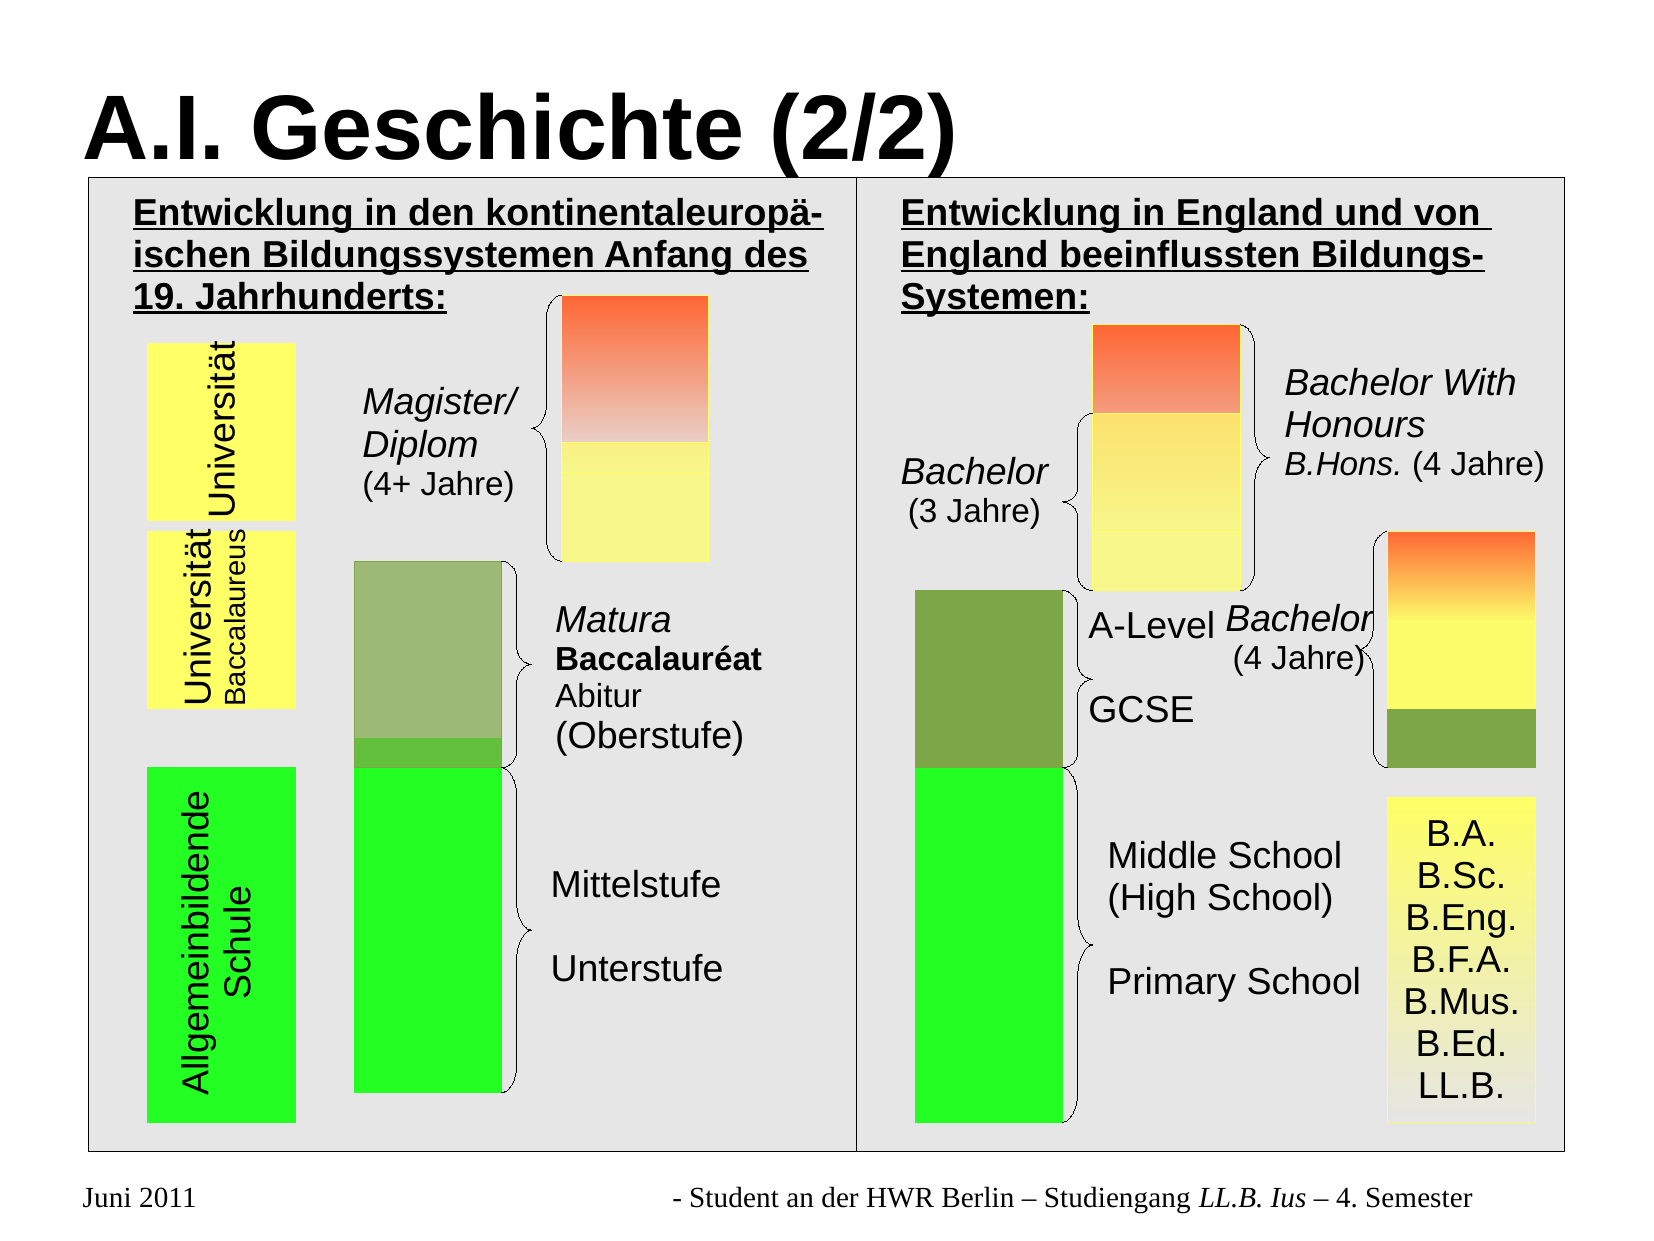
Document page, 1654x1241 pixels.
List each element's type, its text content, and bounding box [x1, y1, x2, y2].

text_box Mittelstufe Unterstufe [535, 856, 739, 998]
text_box Bachelor (3 Jahre) [885, 442, 1063, 537]
text_box Universität [193, 326, 250, 533]
text_box Allgemeinbildende Schule [166, 755, 266, 1111]
text_box Matura Baccalauréat Abitur (Oberstufe) [540, 590, 778, 764]
text_box Magister/ Diplom (4+ Jahre) [347, 373, 532, 510]
text_box Entwicklung in den kontinentaleuropä- ischen Bildungssystemen Anfang des 19. Jahrhunderts: [118, 184, 839, 325]
text_box Bachelor (4 Jahre) [1210, 590, 1388, 685]
text_box Universität Baccalaureus [169, 521, 259, 722]
text_box Bachelor With Honours B.Hons. (4 Jahre) [1269, 354, 1561, 491]
text_box Middle School (High School) Primary School [1092, 826, 1376, 1010]
text_box [88, 177, 1565, 1152]
text_box B.A. B.Sc. B.Eng. B.F.A. B.Mus. B.Ed. LL.B. [1387, 797, 1536, 1123]
text_box A-Level GCSE [1062, 597, 1230, 739]
text_box Entwicklung in England und von England beeinflussten Bildungs- Systemen: [885, 184, 1507, 325]
title A.I. Geschichte (2/2) [82, 49, 1571, 207]
